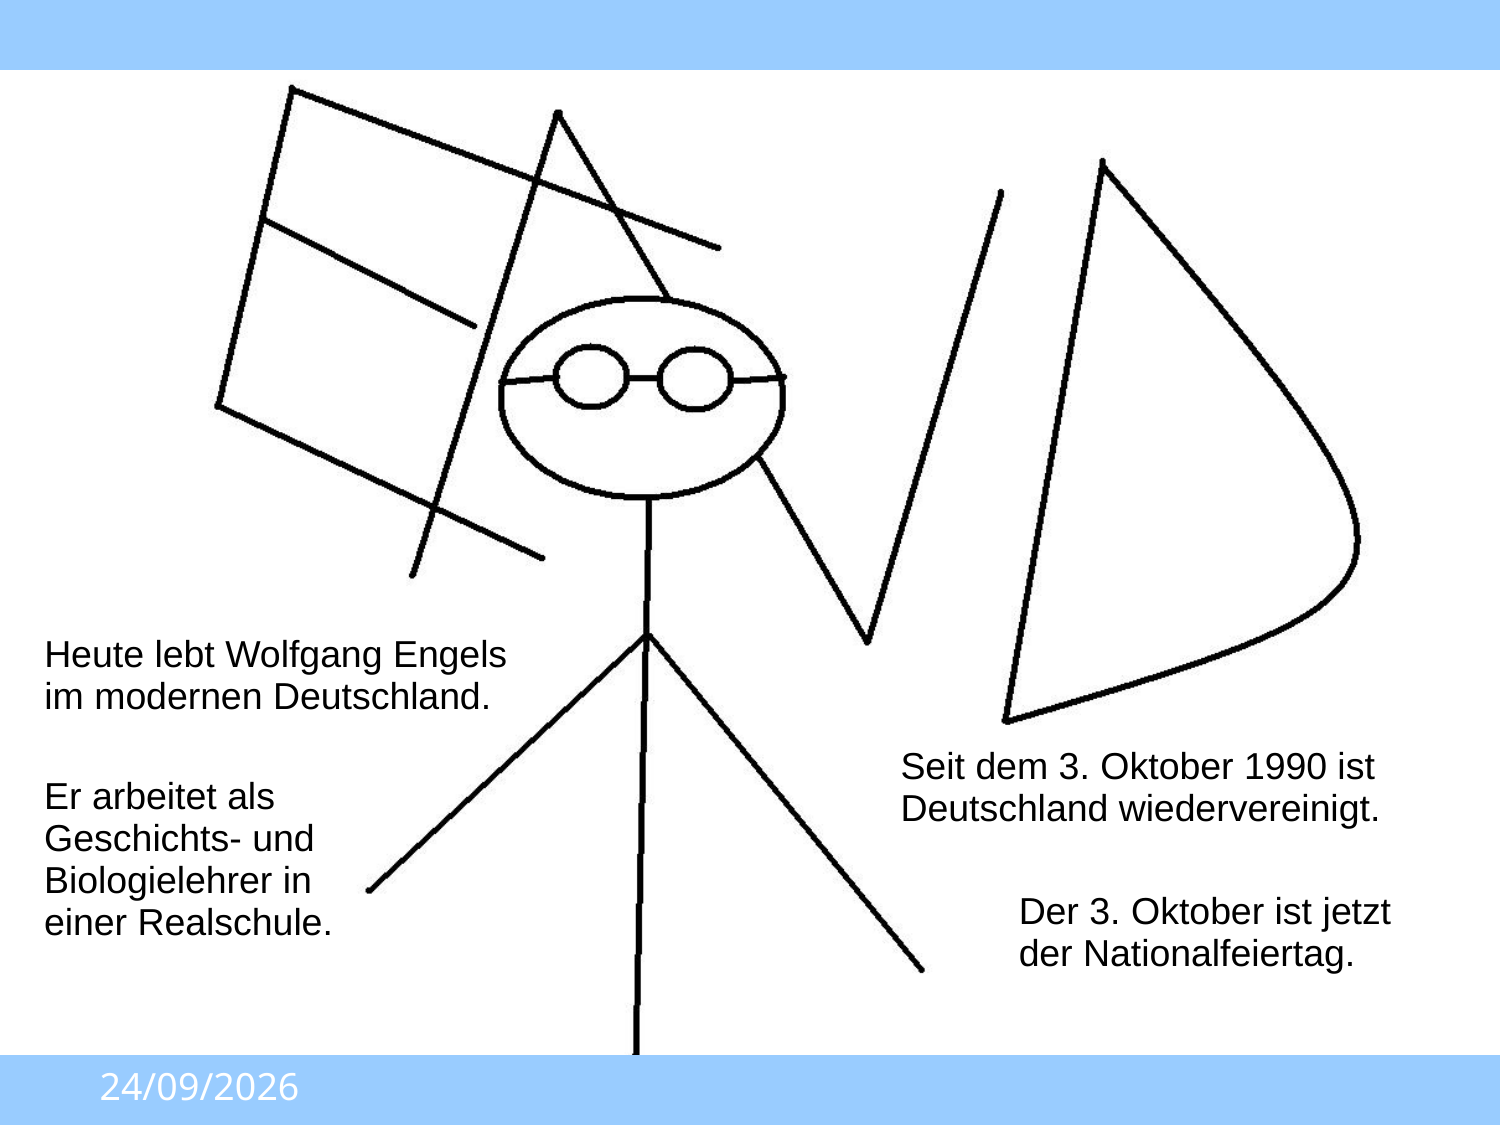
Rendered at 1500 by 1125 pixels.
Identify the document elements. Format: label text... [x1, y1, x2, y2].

text_box Heute lebt Wolfgang Engels im modernen Deutschland. [29, 625, 533, 725]
text_box Der 3. Oktober ist jetzt der Nationalfeiertag. [1003, 882, 1407, 1004]
picture [0, 70, 1500, 1055]
text_box Seit dem 3. Oktober 1990 ist Deutschland wiedervereinigt. [885, 738, 1424, 1125]
text_box Er arbeitet als Geschichts- und Biologielehrer in einer Realschule. [29, 767, 348, 1034]
